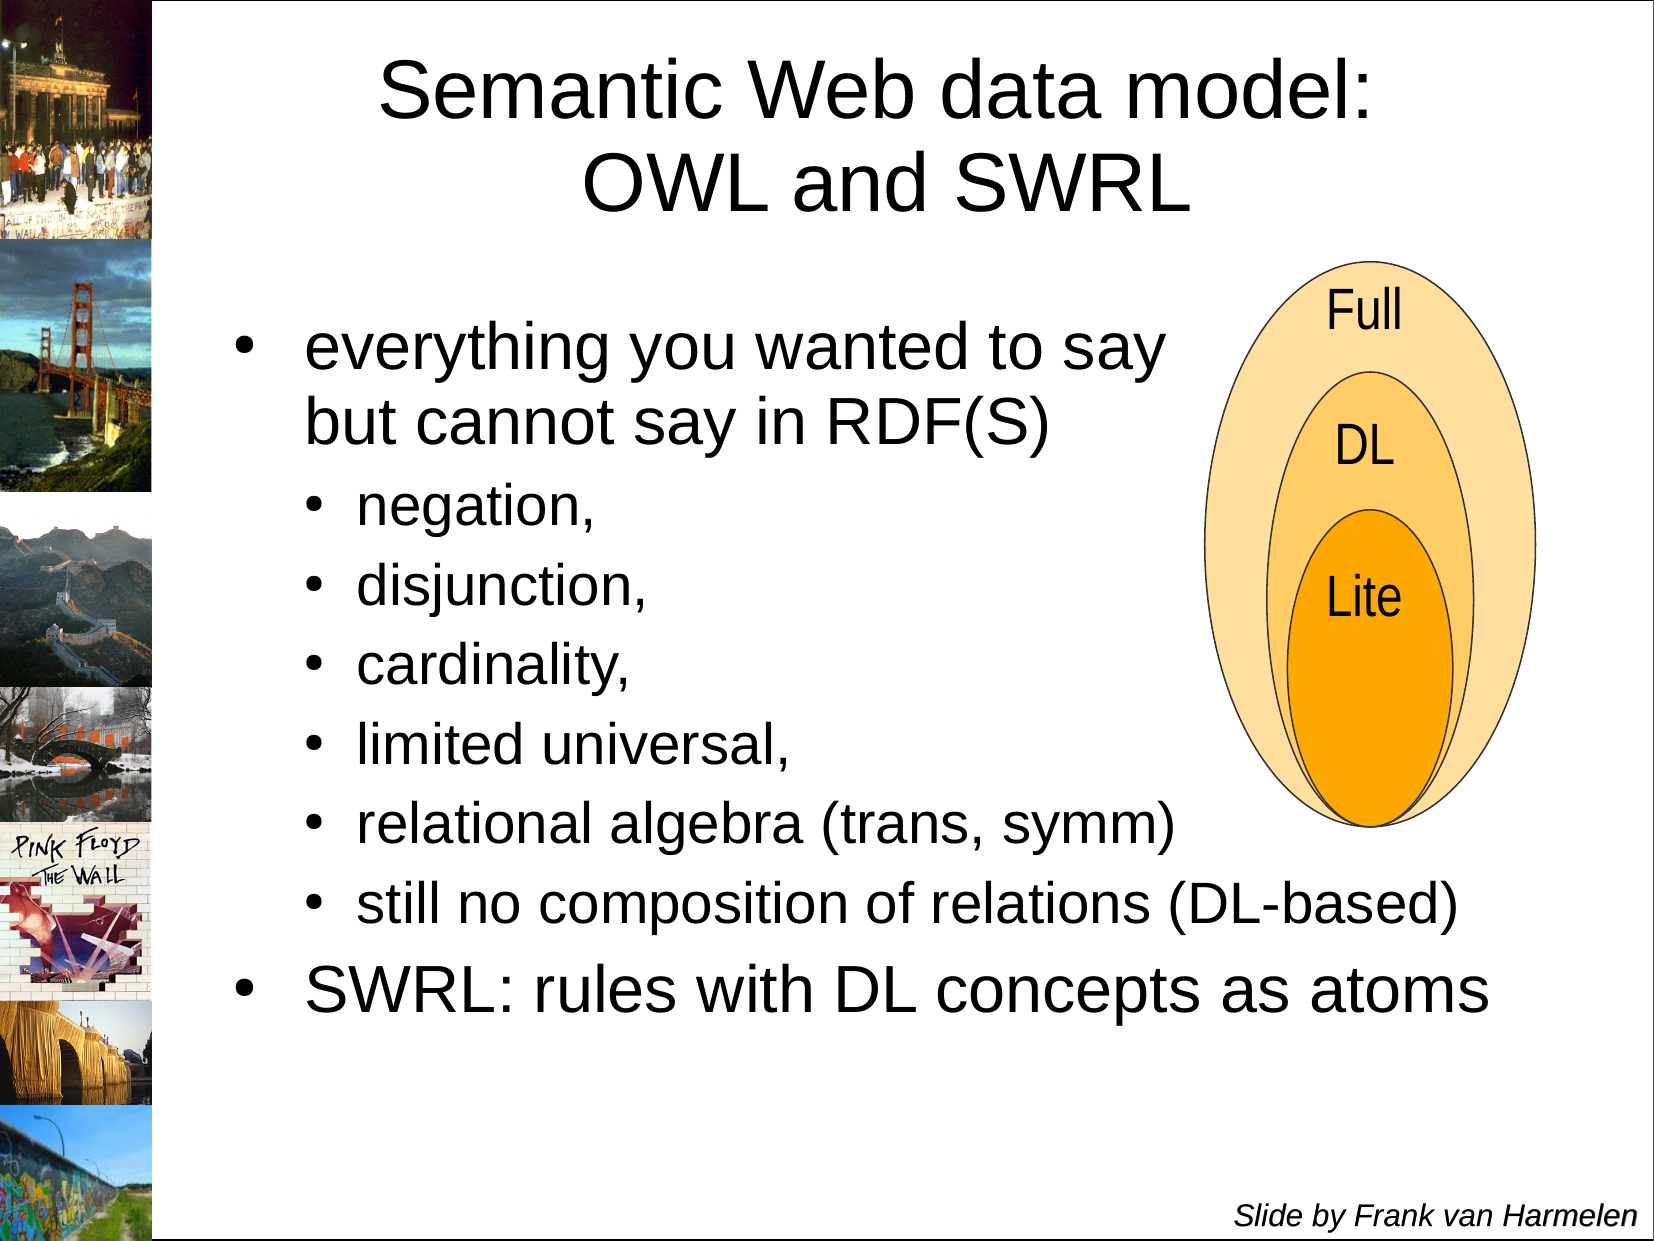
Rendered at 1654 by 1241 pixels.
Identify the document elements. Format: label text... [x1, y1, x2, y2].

picture [0, 0, 152, 1241]
text_box DL [1319, 402, 1421, 497]
text_box [1341, 261, 1399, 266]
text_box Slide by Frank van Harmelen [1218, 1190, 1654, 1241]
text_box [1204, 280, 1536, 827]
list everything you wanted to say but cannot say in RDF(S) negation, disjunction, cardinality, limited universal, relational algebra (trans, symm) still no composition of relations (DL-based) SWRL: rules with DL concepts as atoms [200, 301, 1595, 1211]
text_box Lite [1311, 553, 1430, 648]
text_box Full [1311, 266, 1430, 361]
title Semantic Web data model: OWL and SWRL [177, 0, 1599, 238]
